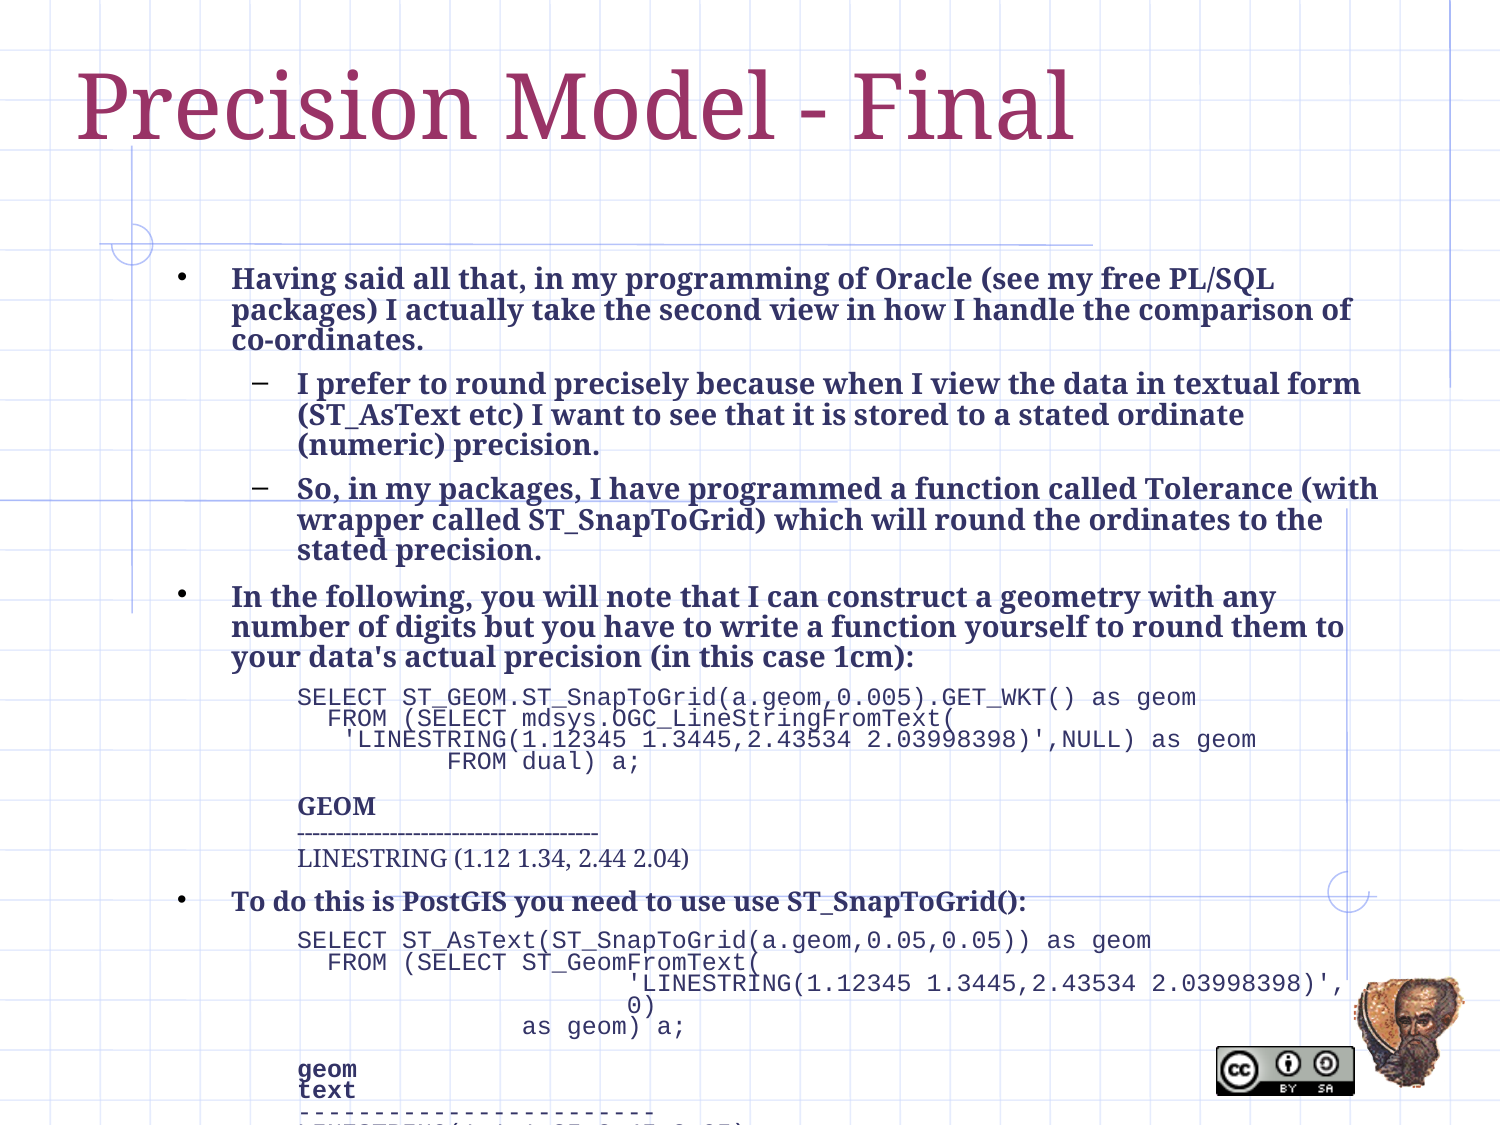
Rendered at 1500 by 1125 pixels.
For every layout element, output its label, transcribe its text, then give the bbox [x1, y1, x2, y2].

list Having said all that, in my programming of Oracle (see my free PL/SQL packages) I actually take the second view in how I handle the comparison of co-ordinates. I prefer to round precisely because when I view the data in textual form (ST_AsText etc) I want to see that it is stored to a stated ordinate (numeric) precision. So, in my packages, I have programmed a function called Tolerance (with wrapper called ST_SnapToGrid) which will round the ordinates to the stated precision. In the following, you will note that I can construct a geometry with any number of digits but you have to write a function yourself to round them to your data's actual precision (in this case 1cm): SELECT ST_GEOM.ST_SnapToGrid(a.geom,0.005).GET_WKT() as geom FROM (SELECT mdsys.OGC_LineStringFromText( 'LINESTRING(1.12345 1.3445,2.43534 2.03998398)',NULL) as geom FROM dual) a; GEOM --------------------------------------- LINESTRING (1.12 1.34, 2.44 2.04) To do this is PostGIS you need to use use ST_SnapToGrid(): SELECT ST_AsText(ST_SnapToGrid(a.geom,0.05,0.05)) as geom FROM (SELECT ST_GeomFromText( 'LINESTRING(1.12345 1.3445,2.43534 2.03998398)', 0) as geom) a; geom text ------------------------ LINESTRING(1.1 1.35,2.45 2.05) [177, 265, 1382, 1109]
title Precision Model - Final [74, 45, 1424, 177]
picture [1382, 976, 1465, 1089]
